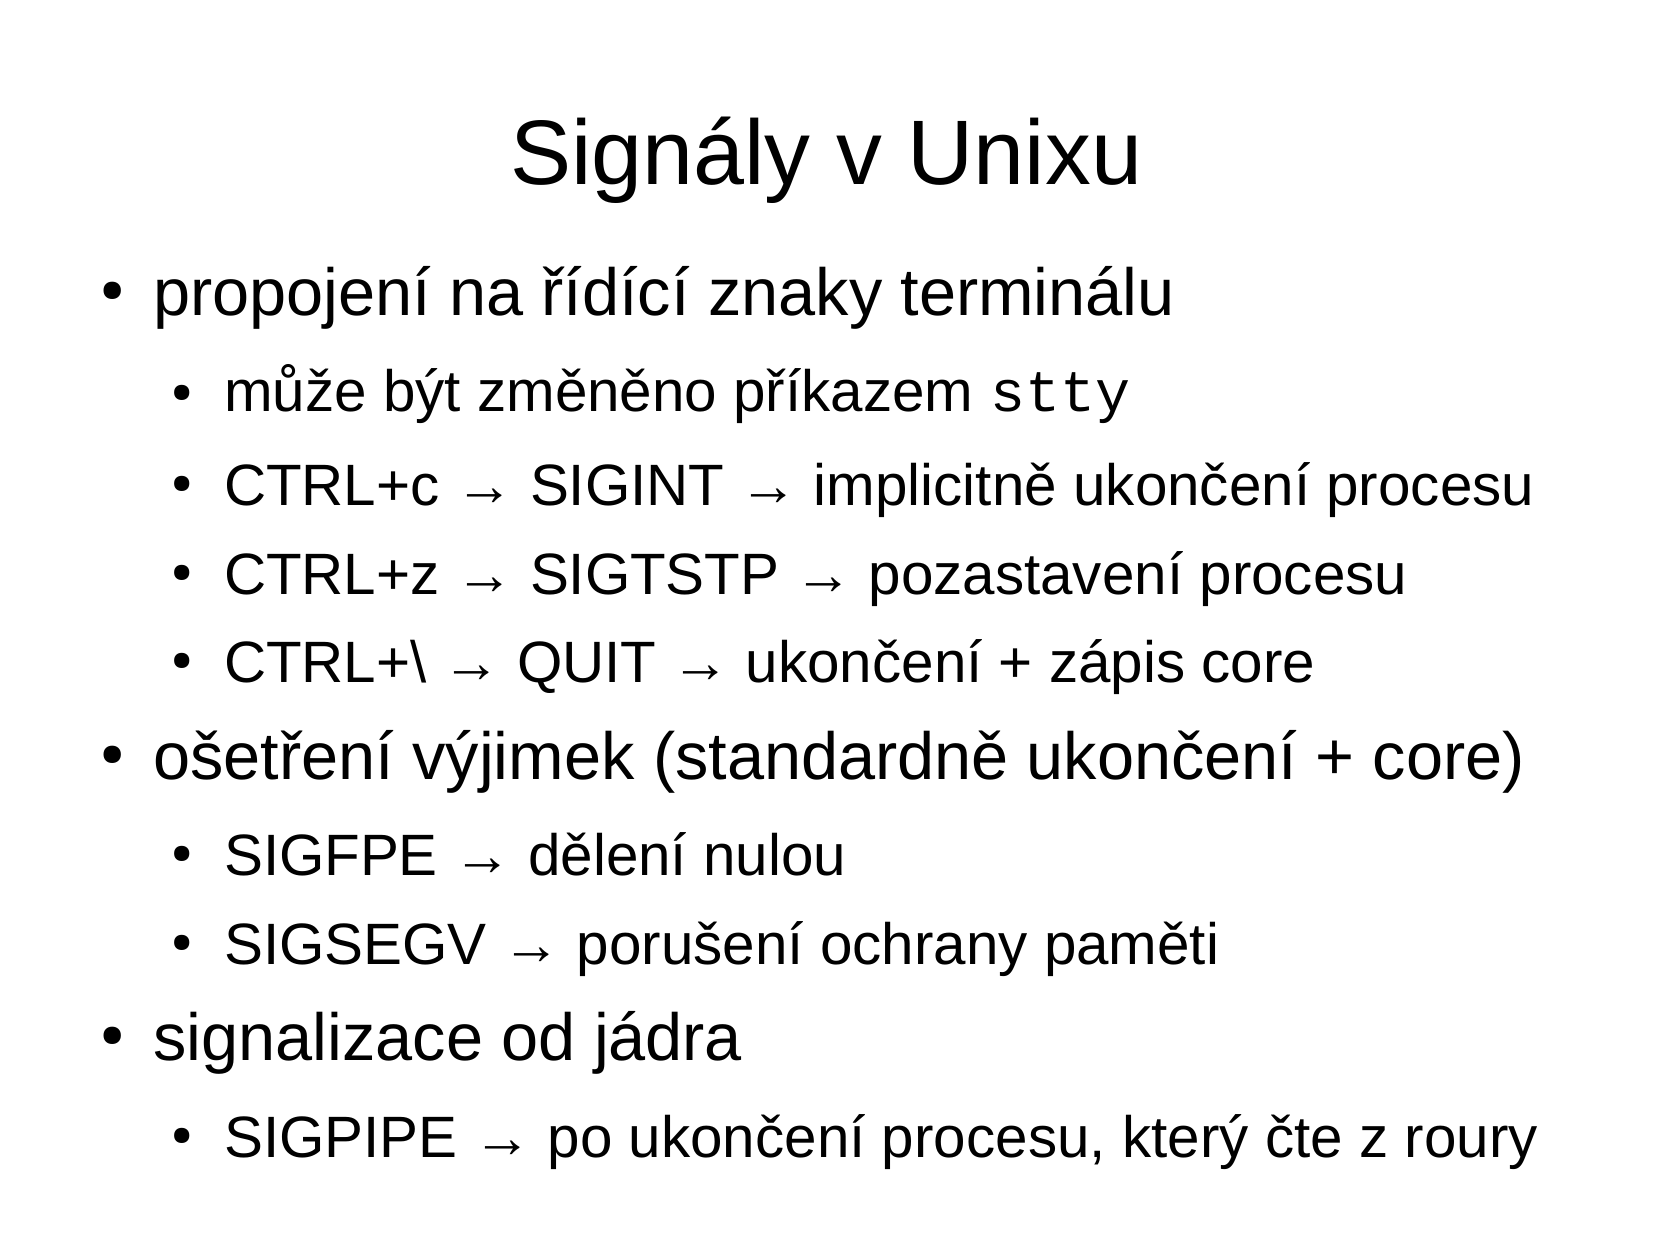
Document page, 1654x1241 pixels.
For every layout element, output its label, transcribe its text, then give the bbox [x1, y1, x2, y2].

list propojení na řídící znaky terminálu může být změněno příkazem stty CTRL+c → SIGINT → implicitně ukončení procesu CTRL+z → SIGTSTP → pozastavení procesu CTRL+\ → QUIT → ukončení + zápis core ošetření výjimek (standardně ukončení + core) SIGFPE → dělení nulou SIGSEGV → porušení ochrany paměti signalizace od jádra SIGPIPE → po ukončení procesu, který čte z roury [82, 254, 1571, 1170]
title Signály v Unixu [82, 56, 1571, 250]
